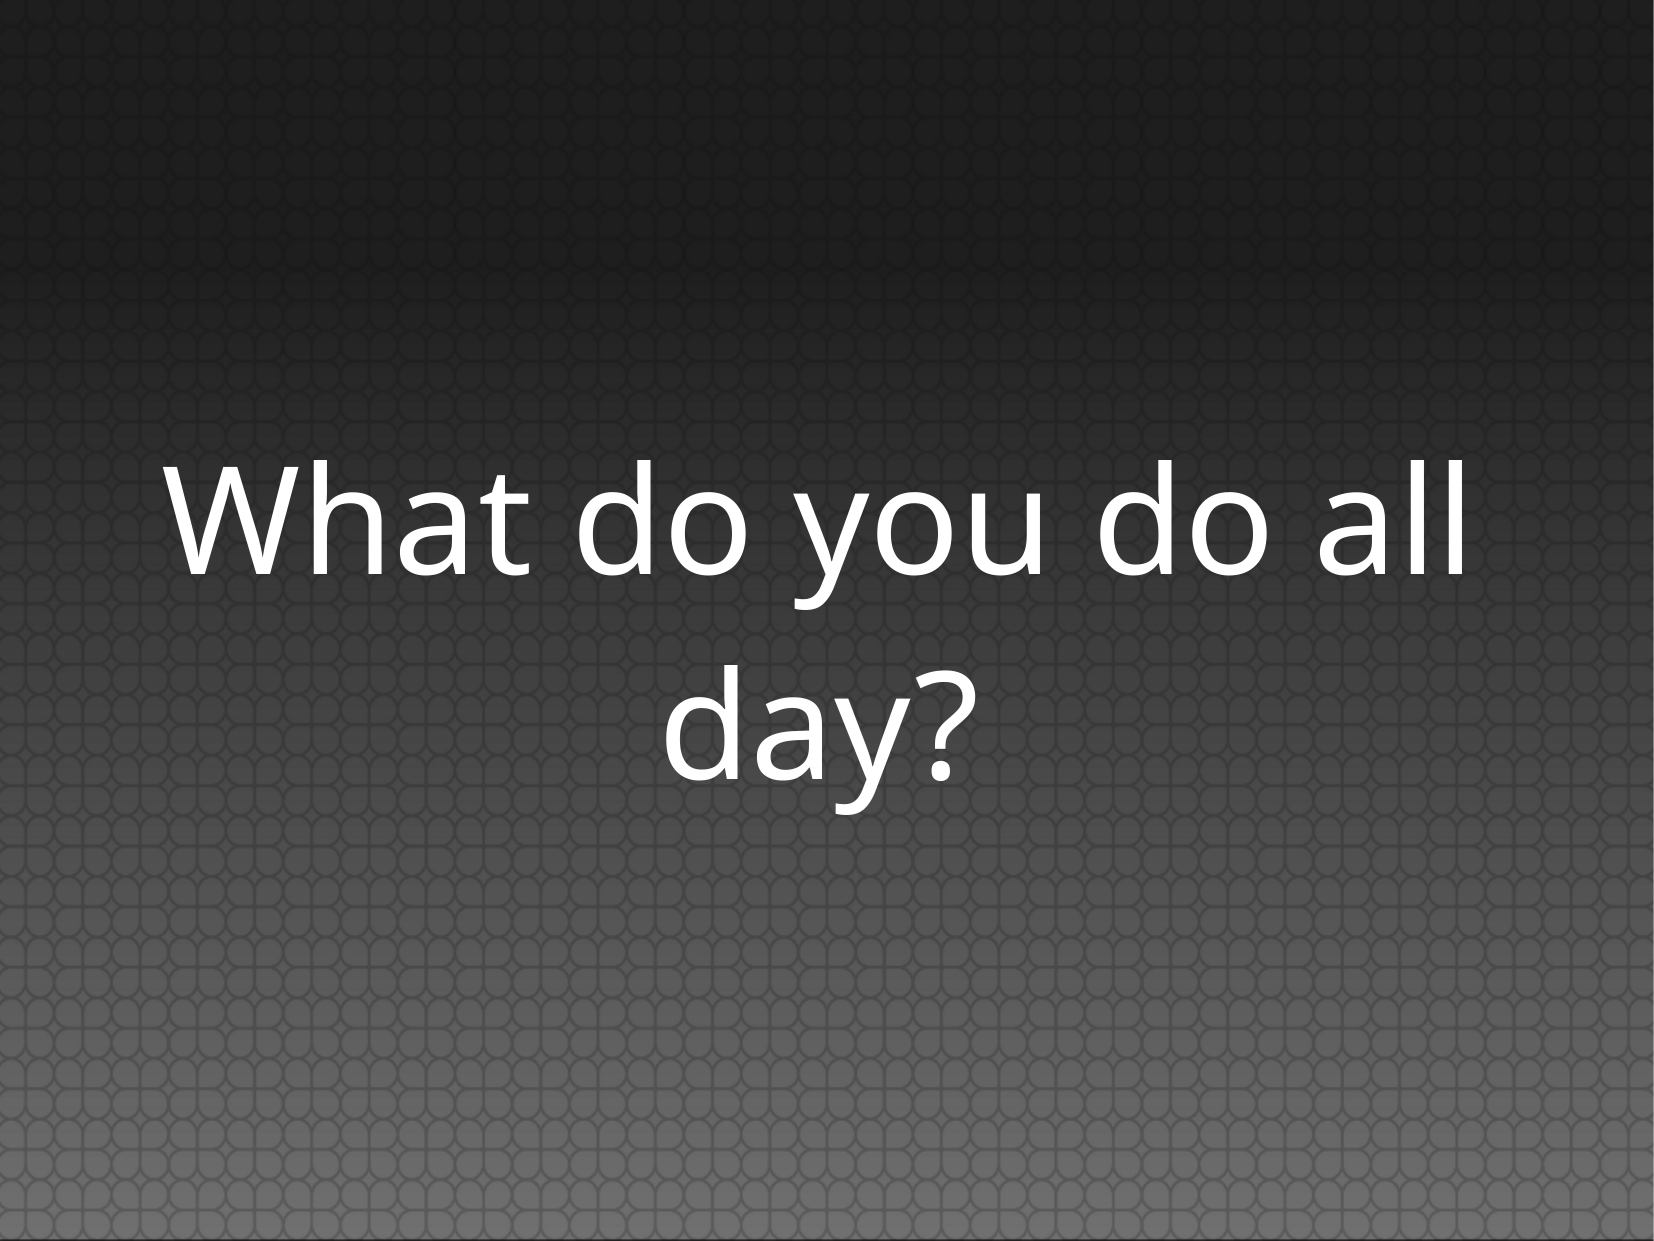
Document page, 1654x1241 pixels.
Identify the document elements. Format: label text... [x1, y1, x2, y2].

title What do you do all day? [75, 444, 1564, 794]
picture [0, 0, 1654, 1241]
